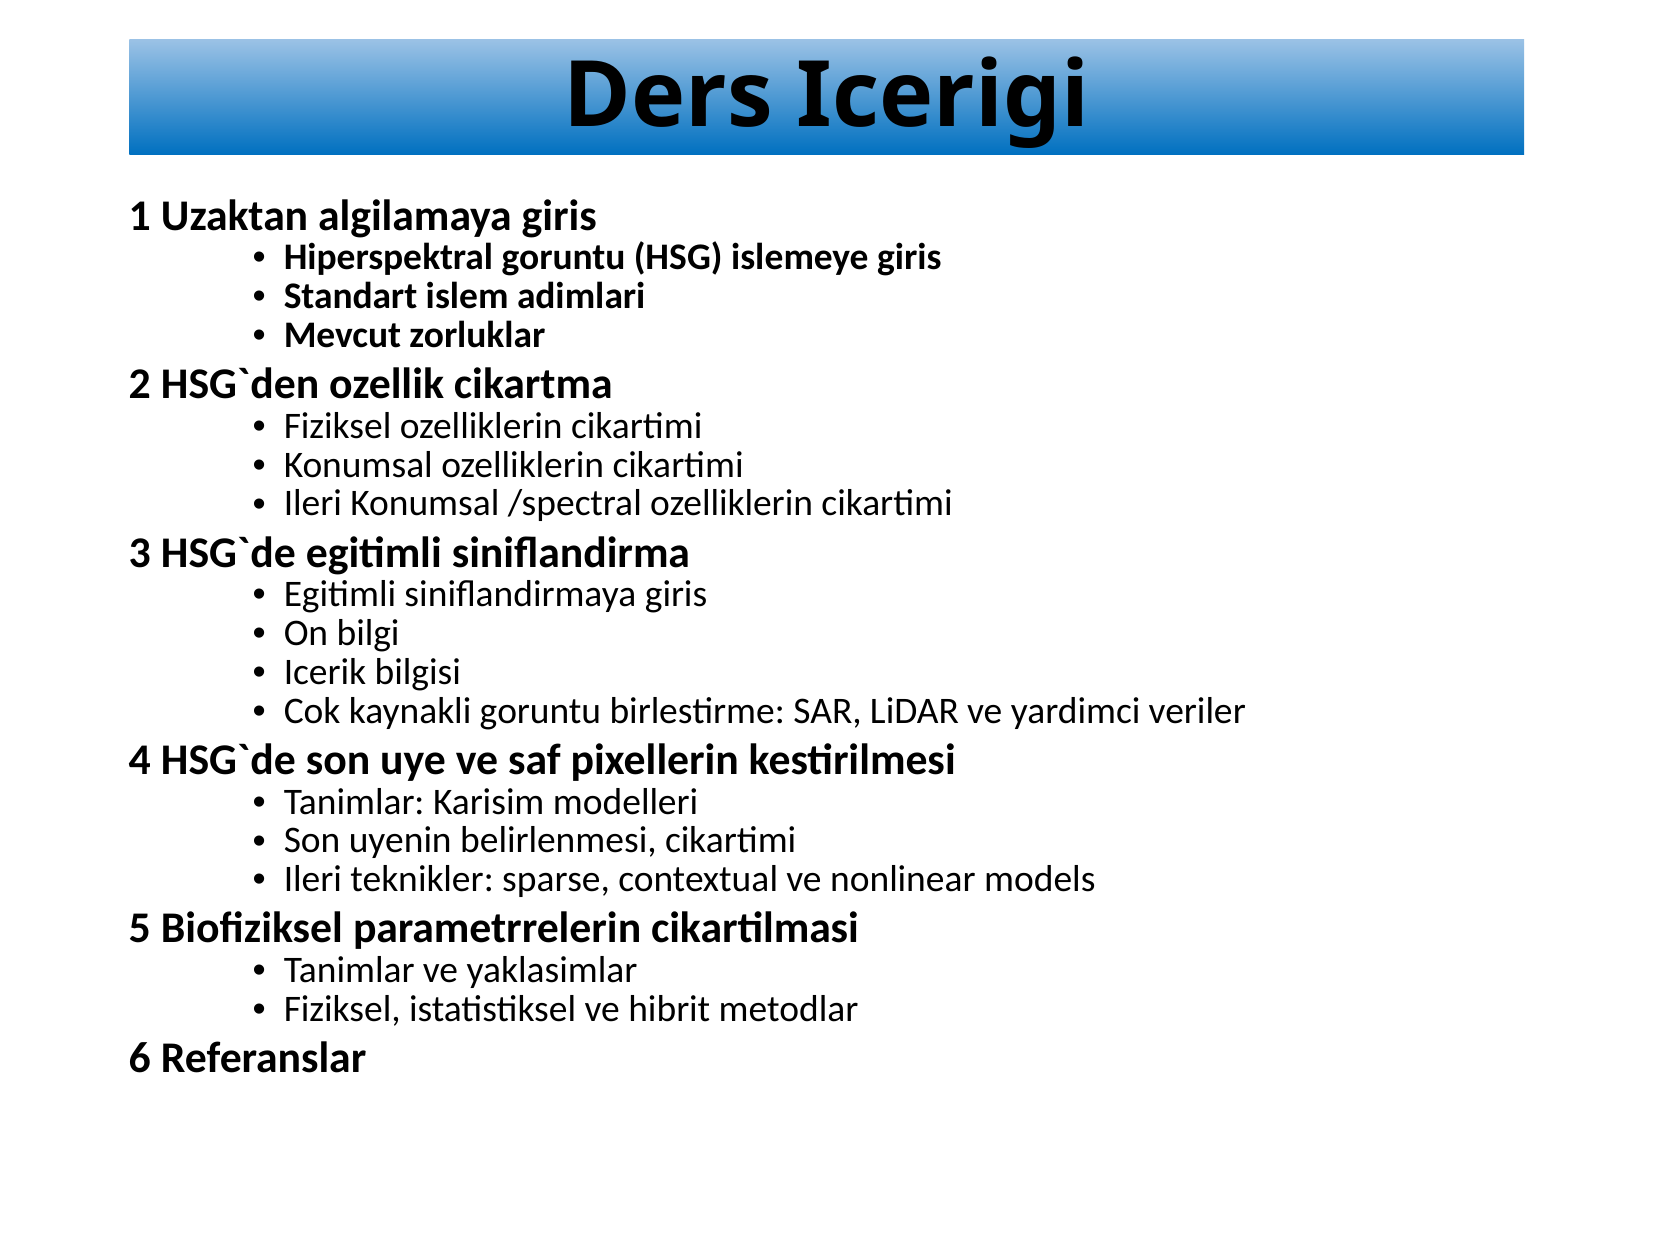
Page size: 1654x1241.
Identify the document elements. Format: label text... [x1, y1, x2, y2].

title Ders Icerigi [129, 39, 1525, 155]
list 1 Uzaktan algilamaya giris Hiperspektral goruntu (HSG) islemeye giris Standart islem adimlari Mevcut zorluklar 2 HSG`den ozellik cikartma Fiziksel ozelliklerin cikartimi Konumsal ozelliklerin cikartimi Ileri Konumsal /spectral ozelliklerin cikartimi 3 HSG`de egitimli siniflandirma Egitimli siniflandirmaya giris On bilgi Icerik bilgisi Cok kaynakli goruntu birlestirme: SAR, LiDAR ve yardimci veriler 4 HSG`de son uye ve saf pixellerin kestirilmesi Tanimlar: Karisim modelleri Son uyenin belirlenmesi, cikartimi Ileri teknikler: sparse, contextual ve nonlinear models 5 Biofiziksel parametrrelerin cikartilmasi Tanimlar ve yaklasimlar Fiziksel, istatistiksel ve hibrit metodlar 6 Referanslar [113, 194, 1540, 1216]
